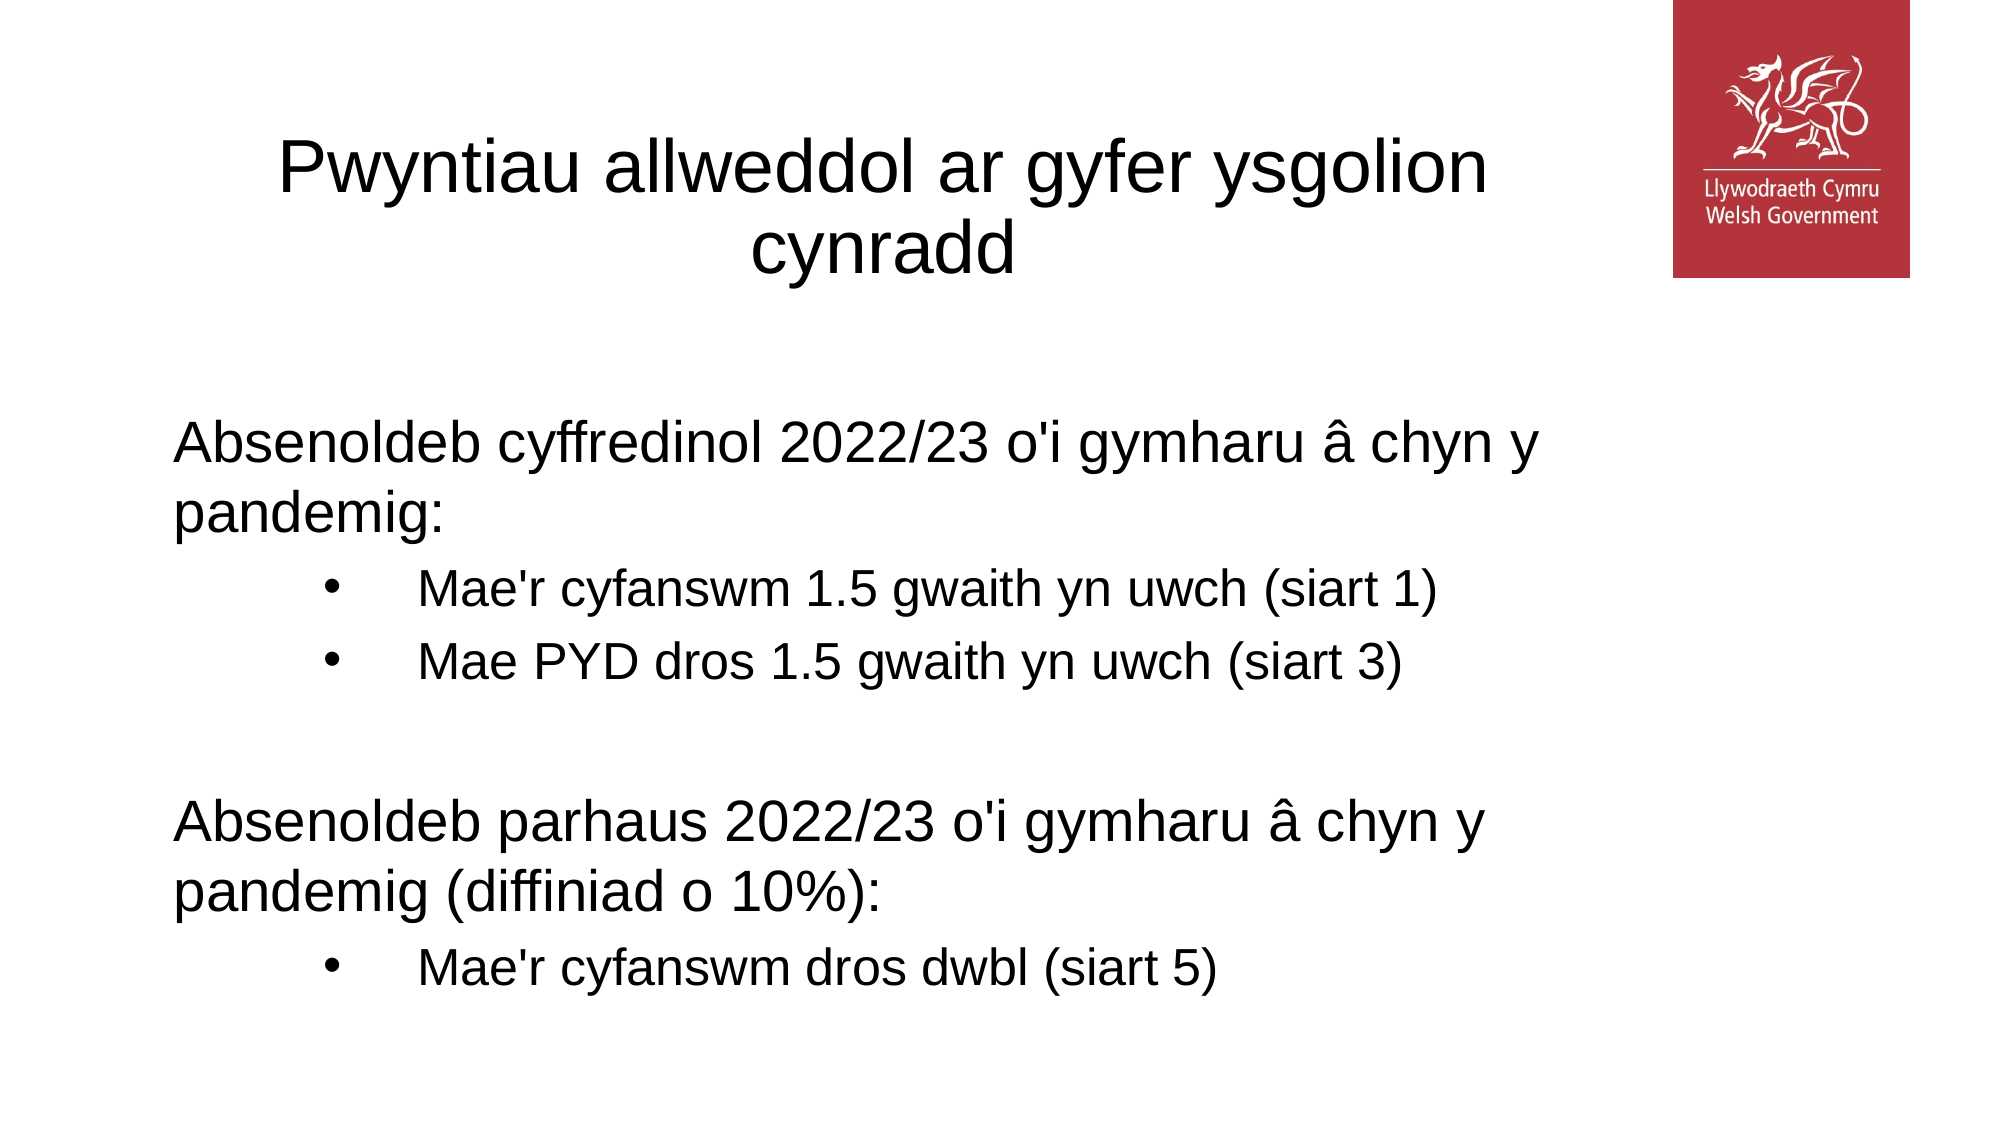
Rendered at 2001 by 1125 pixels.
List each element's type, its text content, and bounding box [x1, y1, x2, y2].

subtitle Absenoldeb cyffredinol 2022/23 o'i gymharu â chyn y pandemig: Mae'r cyfanswm 1.5 gwaith yn uwch (siart 1) Mae PYD dros 1.5 gwaith yn uwch (siart 3) Absenoldeb parhaus 2022/23 o'i gymharu â chyn y pandemig (diffiniad o 10%): Mae'r cyfanswm dros dwbl (siart 5) [158, 397, 1712, 1006]
title Pwyntiau allweddol ar gyfer ysgolion cynradd [133, 119, 1634, 298]
